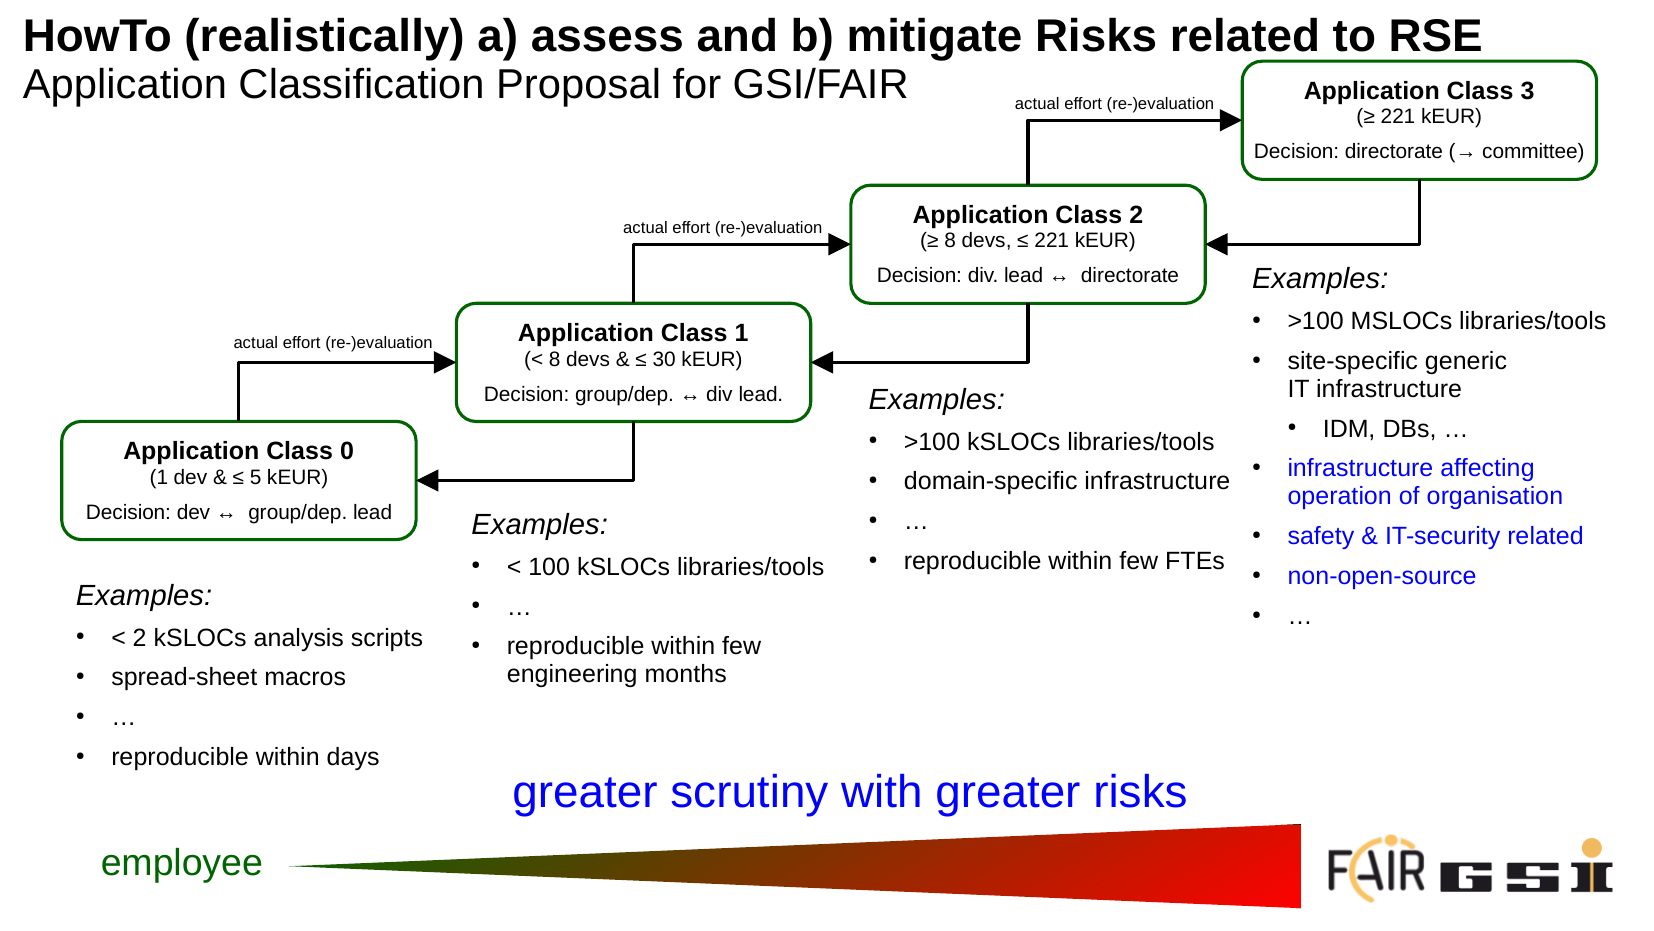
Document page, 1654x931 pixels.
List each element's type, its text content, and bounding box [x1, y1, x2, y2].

text_box actual effort (re-)evaluation [1000, 108, 1230, 121]
picture [1328, 833, 1425, 904]
title HowTo (realistically) a) assess and b) mitigate Risks related to RSE Application Classification Proposal for GSI/FAIR [22, 9, 1637, 108]
text_box Examples: < 100 kSLOCs libraries/tools … reproducible within few engineering months [456, 500, 841, 696]
picture [1439, 836, 1615, 895]
text_box Examples: >100 MSLOCs libraries/tools site-specific generic IT infrastructure IDM, DBs, … infrastructure affecting operation of organisation safety & IT-security related non-open-source … [1237, 254, 1622, 637]
text_box actual effort (re-)evaluation [608, 210, 838, 245]
text_box Application Class 3 (≥ 221 kEUR) Decision: directorate (→ committee) [1242, 108, 1597, 180]
text_box greater scrutiny with greater risks [497, 758, 1204, 825]
text_box Application Class 2 (≥ 8 devs, ≤ 221 kEUR) Decision: div. lead ↔ directorate [850, 185, 1206, 304]
text_box Examples: >100 kSLOCs libraries/tools domain-specific infrastructure … reproducible within few FTEs [853, 375, 1237, 583]
text_box [289, 824, 1301, 909]
text_box employee [85, 834, 278, 891]
text_box actual effort (re-)evaluation [218, 325, 448, 360]
text_box Examples: < 2 kSLOCs analysis scripts spread-sheet macros … reproducible within days [61, 571, 439, 779]
text_box Application Class 0 (1 dev & ≤ 5 kEUR) Decision: dev ↔ group/dep. lead [61, 421, 417, 540]
text_box Application Class 1 (< 8 devs & ≤ 30 kEUR) Decision: group/dep. ↔ div lead. [456, 303, 811, 422]
